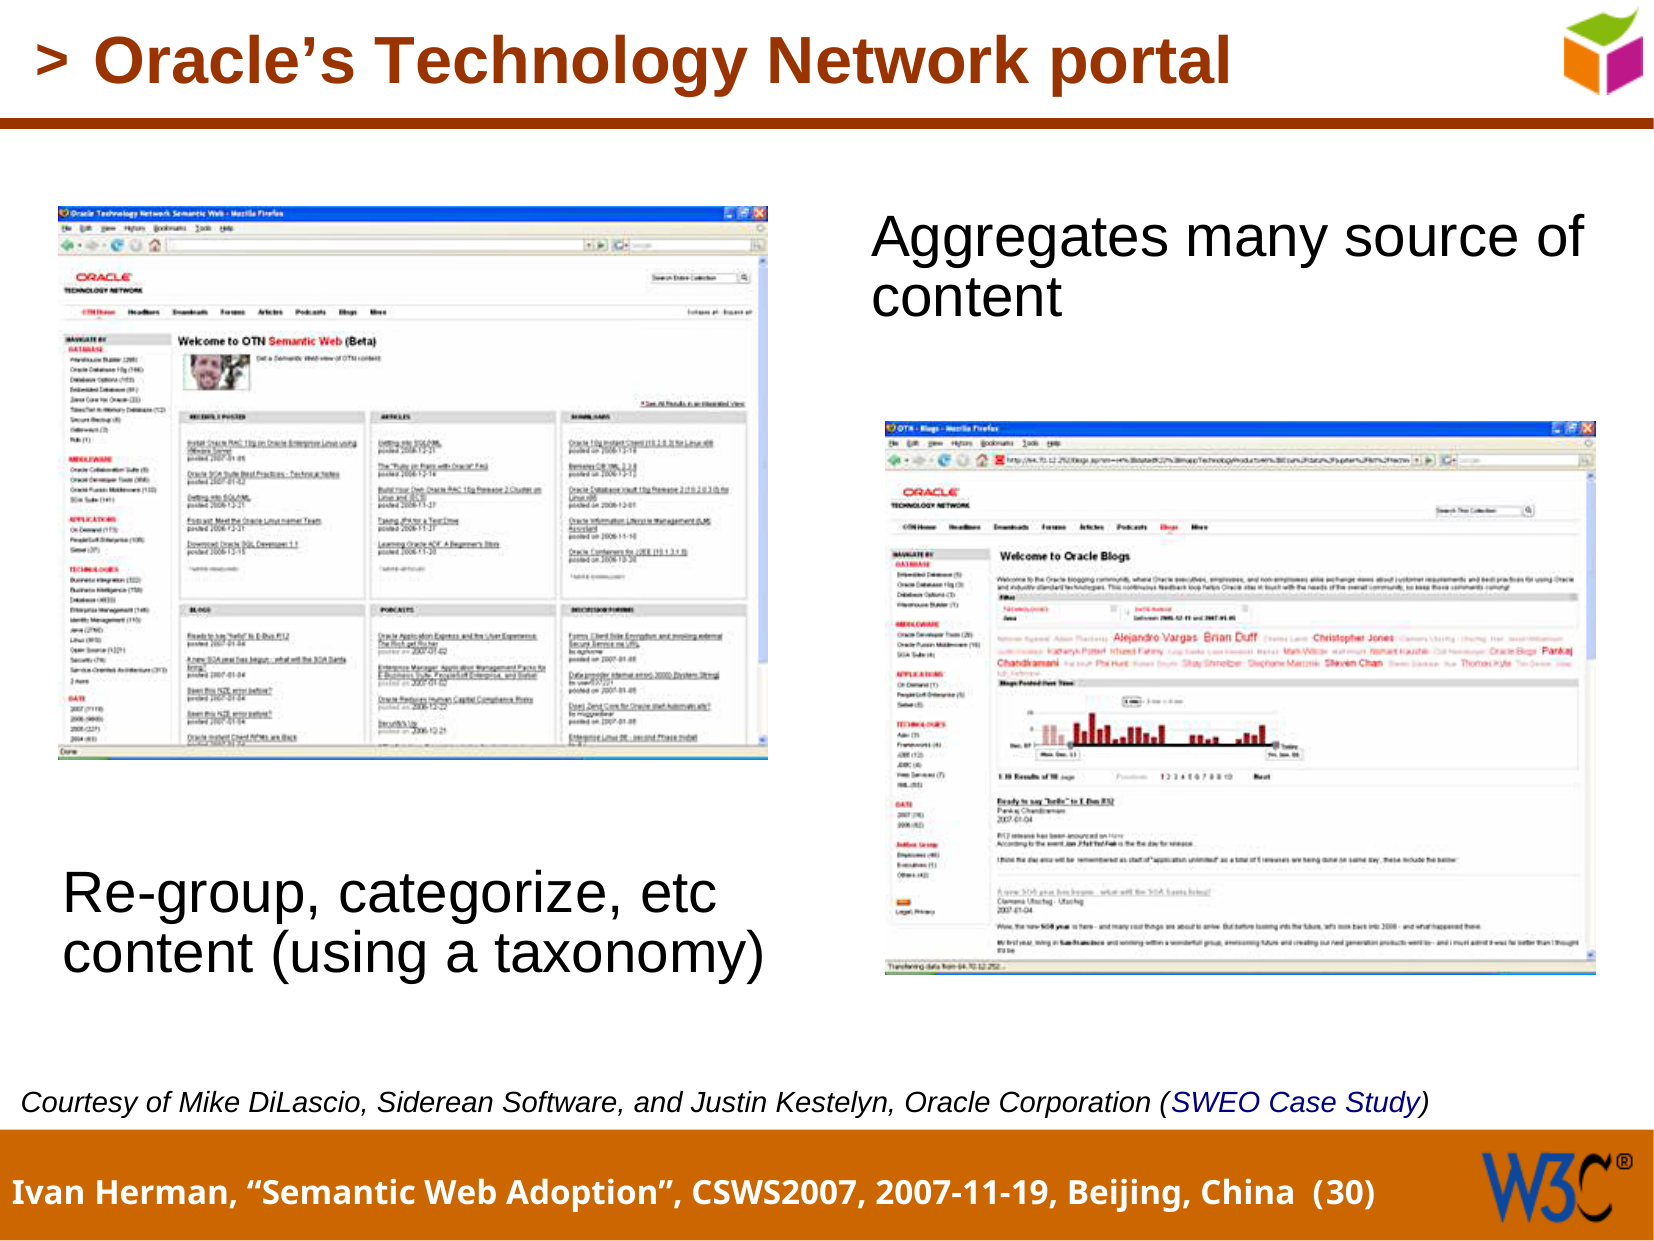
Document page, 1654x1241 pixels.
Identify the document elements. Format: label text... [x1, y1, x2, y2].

picture [1477, 1149, 1639, 1228]
text_box Courtesy of Mike DiLascio, Siderean Software, and Justin Kestelyn, Oracle Corporation (SWEO Case Study) [5, 1080, 1446, 1129]
title Oracle’s Technology Network portal [93, 0, 1493, 119]
picture [885, 421, 1596, 975]
text_box Re-group, categorize, etc content (using a taxonomy) [47, 856, 783, 997]
picture [58, 206, 768, 760]
text_box Aggregates many source of content [856, 200, 1617, 341]
picture [1564, 5, 1643, 95]
